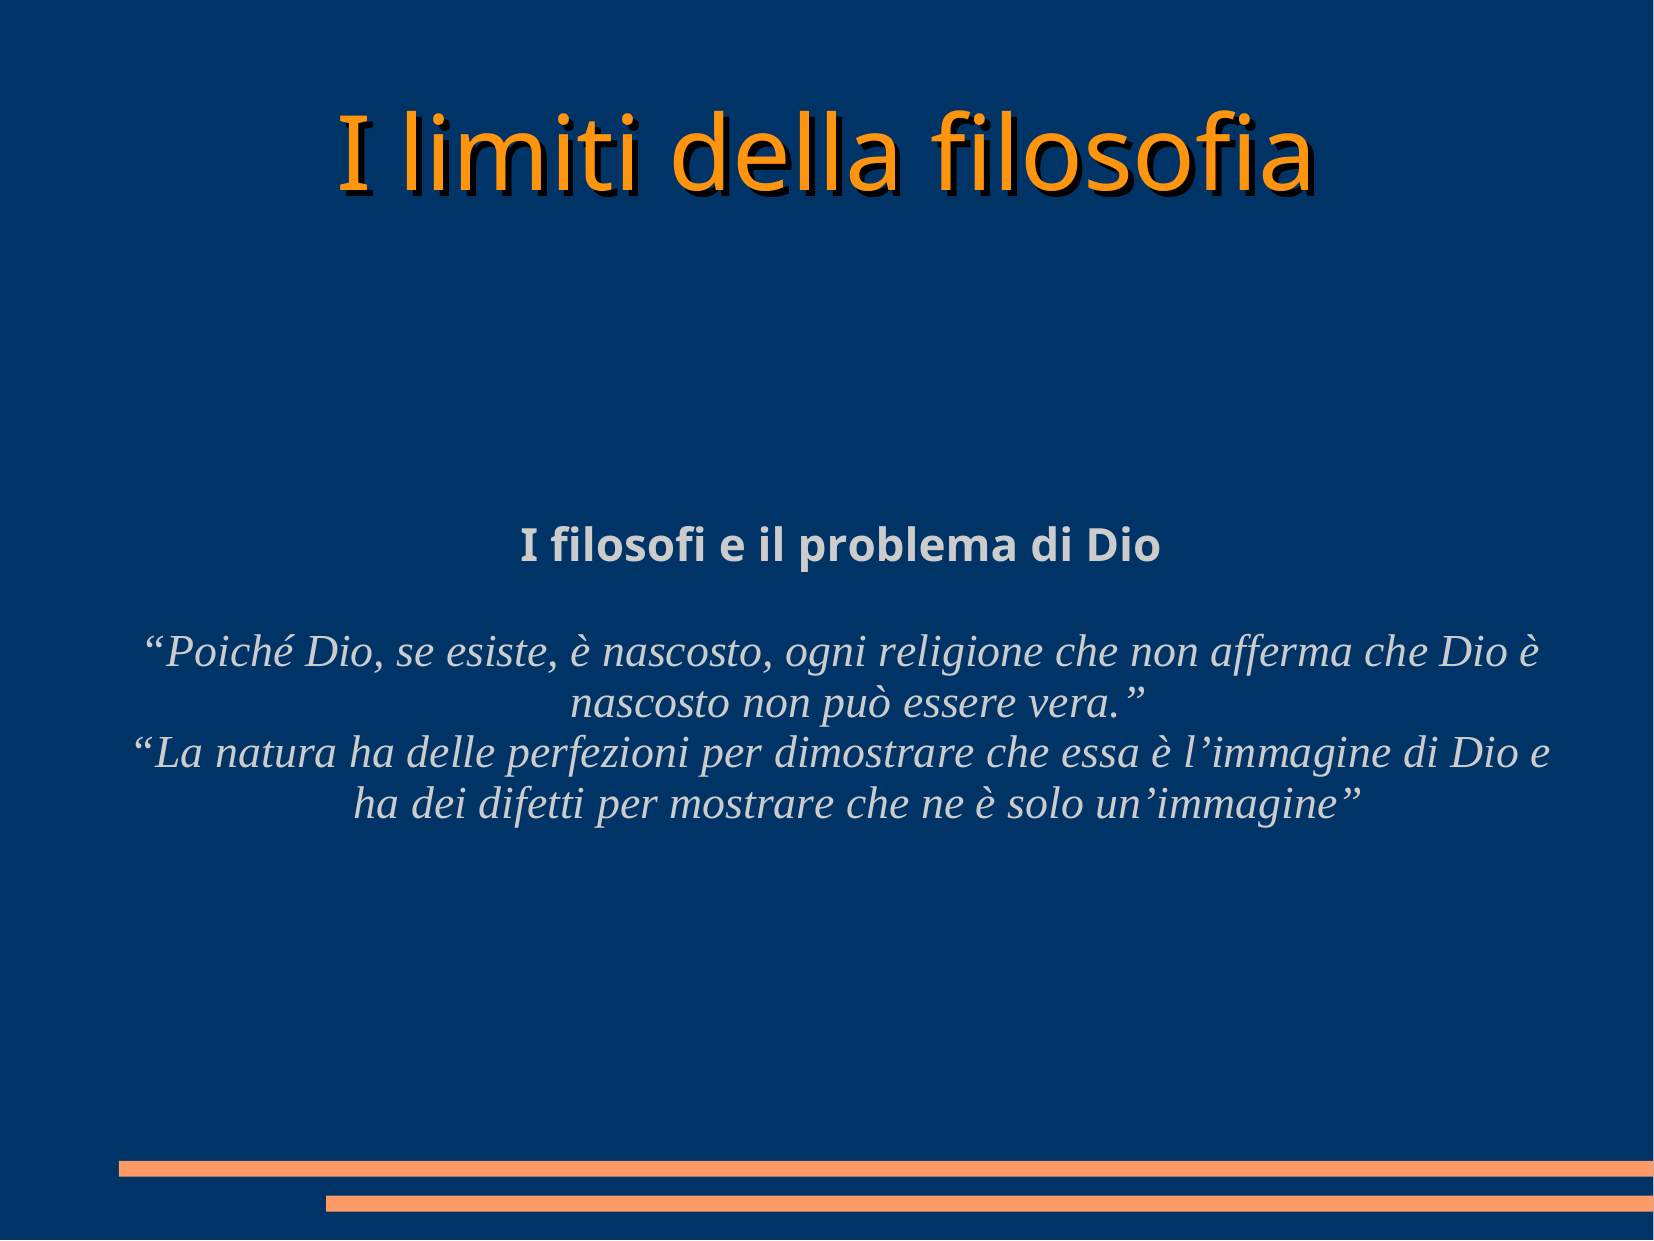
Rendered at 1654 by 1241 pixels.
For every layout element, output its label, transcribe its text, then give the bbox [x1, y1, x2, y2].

title I limiti della filosofia [121, 53, 1534, 246]
subtitle I filosofi e il problema di Dio “Poiché Dio, se esiste, è nascosto, ogni religione che non afferma che Dio è nascosto non può essere vera.” “La natura ha delle perfezioni per dimostrare che essa è l’immagine di Dio e ha dei difetti per mostrare che ne è solo un’immagine” [121, 329, 1561, 1125]
